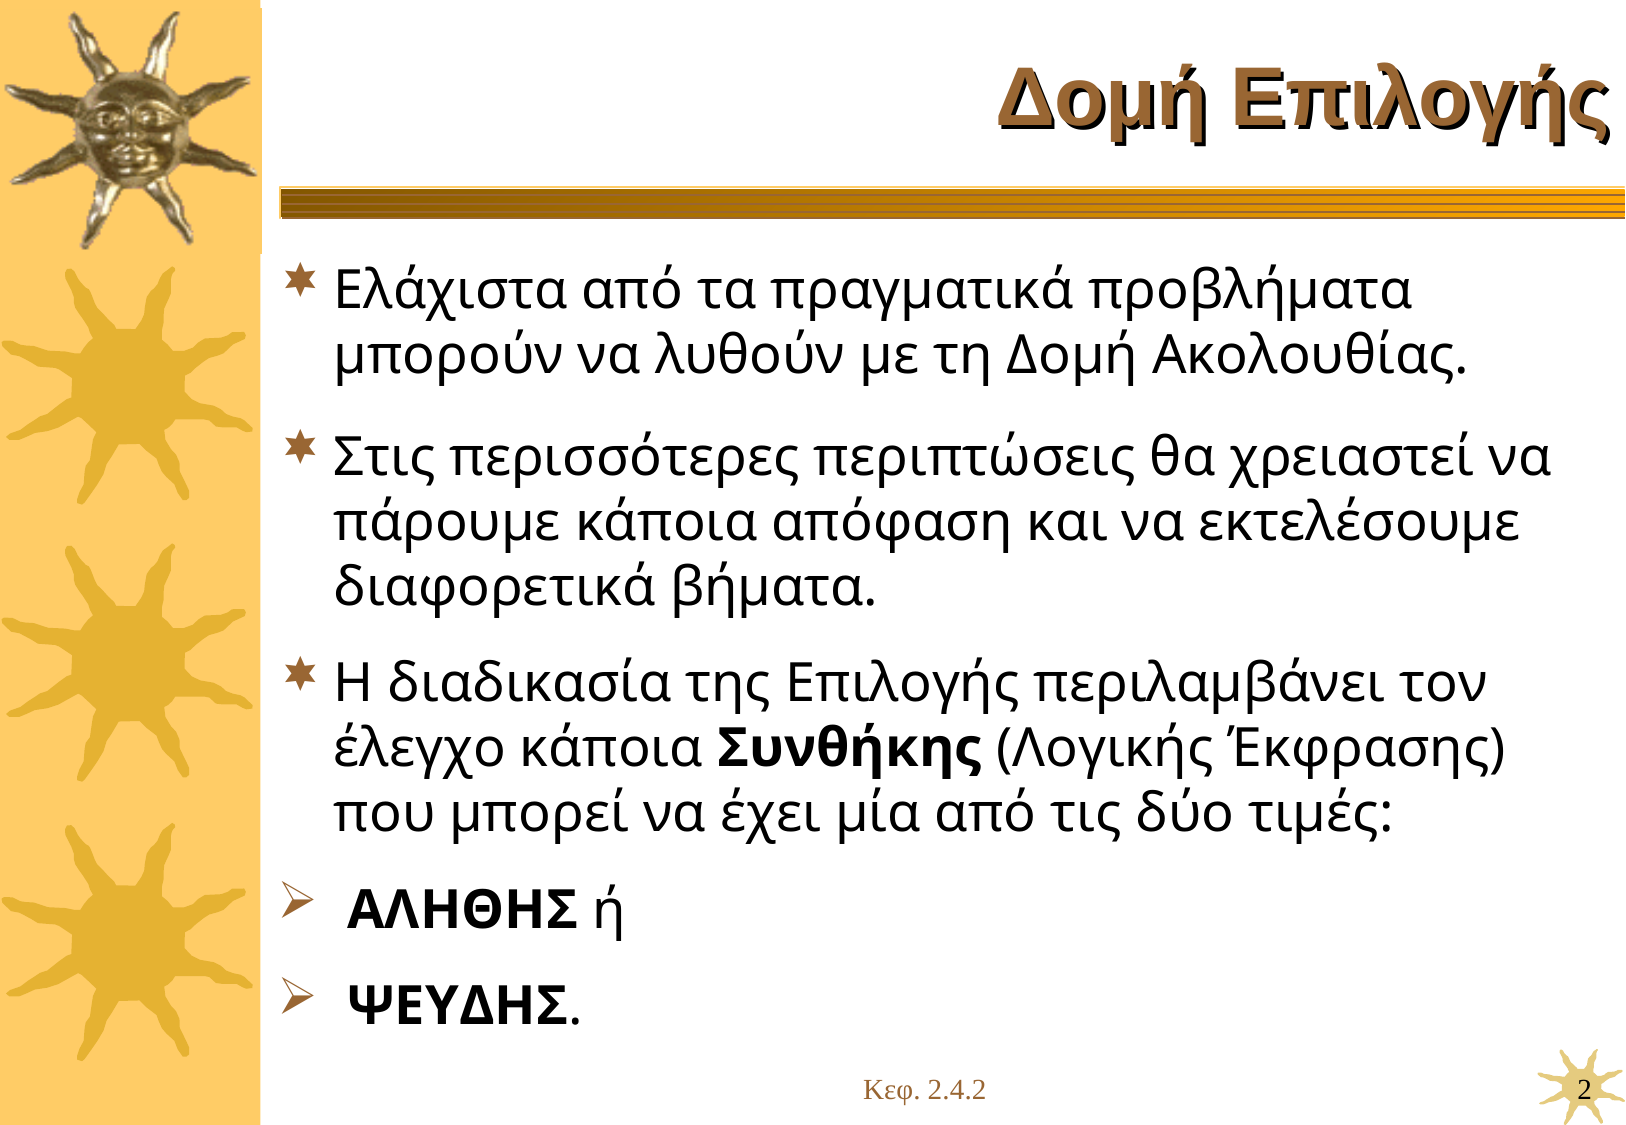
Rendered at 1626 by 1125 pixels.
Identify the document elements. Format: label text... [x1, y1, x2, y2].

text_box Δομή Επιλογής [0, 0, 1625, 150]
text_box Ελάχιστα από τα πραγματικά προβλήματα μπορούν να λυθούν με τη Δομή Ακολουθίας. [262, 246, 1626, 413]
text_box Στις περισσότερες περιπτώσεις θα χρειαστεί να πάρουμε κάποια απόφαση και να εκτελέσουμε διαφορετικά βήματα. Η διαδικασία της Επιλογής περιλαμβάνει τον έλεγχο κάποια Συνθήκης (Λογικής Έκφρασης) που μπορεί να έχει μία από τις δύο τιμές: ΑΛΗΘΗΣ ή ΨΕΥΔΗΣ. [262, 413, 1626, 1058]
picture [1, 150, 262, 254]
